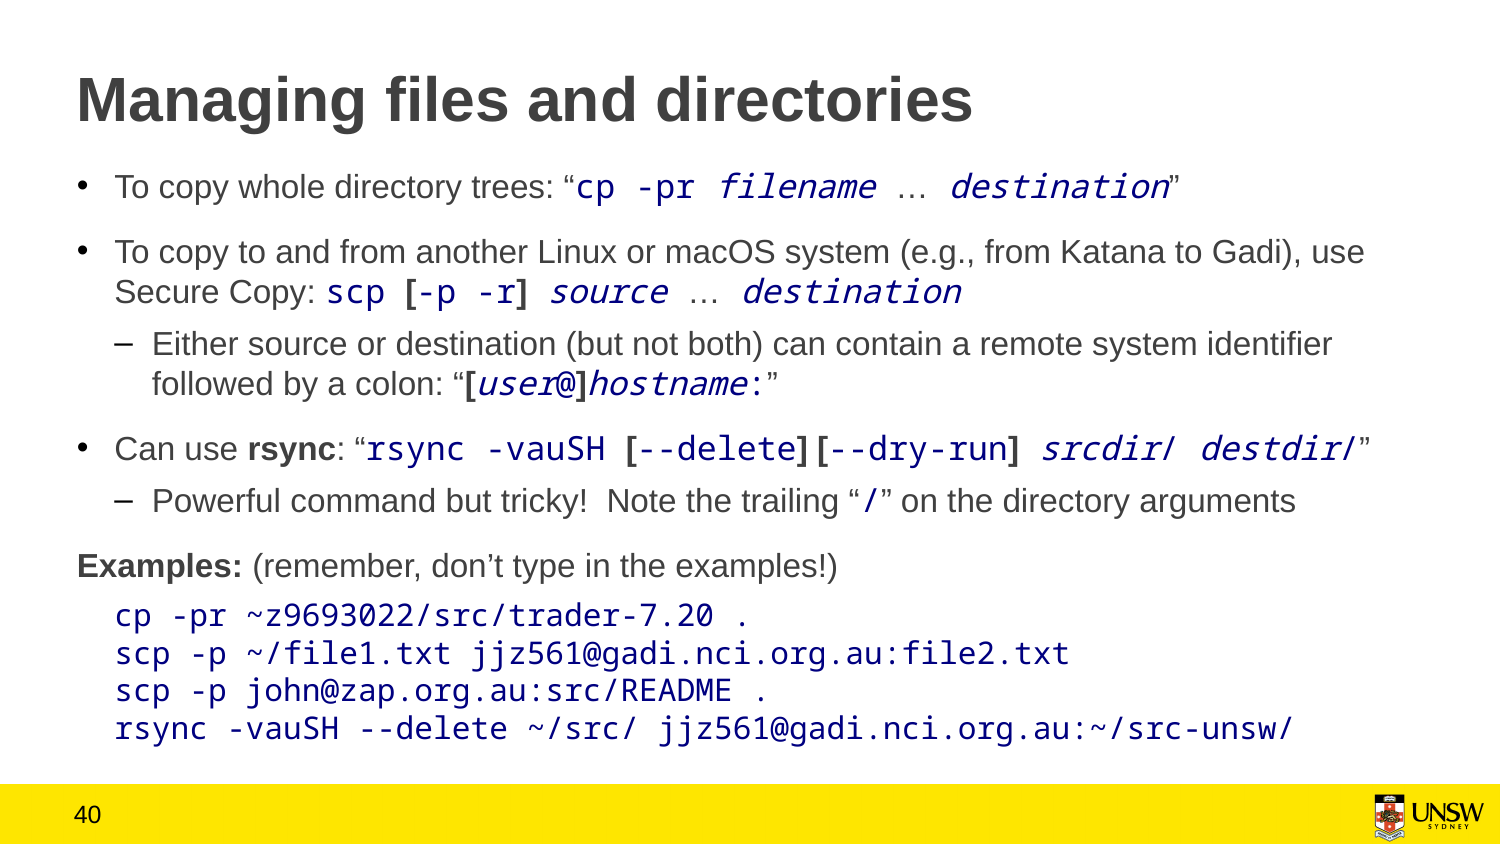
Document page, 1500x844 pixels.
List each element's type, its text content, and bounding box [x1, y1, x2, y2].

text_box <number> [59, 791, 219, 839]
picture [0, 784, 1500, 844]
list To copy whole directory trees: “cp -pr filename … destination” To copy to and from another Linux or macOS system (e.g., from Katana to Gadi), use Secure Copy: scp [-p -r] source … destination Either source or destination (but not both) can contain a remote system identifier followed by a colon: “[user@]hostname:” Can use rsync: “rsync -vauSH [--delete] [--dry-run] srcdir/ destdir/” Powerful command but tricky! Note the trailing “/” on the directory arguments Examples: (remember, don’t type in the examples!) cp -pr ~z9693022/src/trader-7.20 . scp -p ~/file1.txt jjz561@gadi.nci.org.au:file2.txt scp -p john@zap.org.au:src/README . rsync -vauSH --delete ~/src/ jjz561@gadi.nci.org.au:~/src-unsw/ [76, 165, 1424, 756]
title Managing files and directories [76, 59, 1427, 136]
